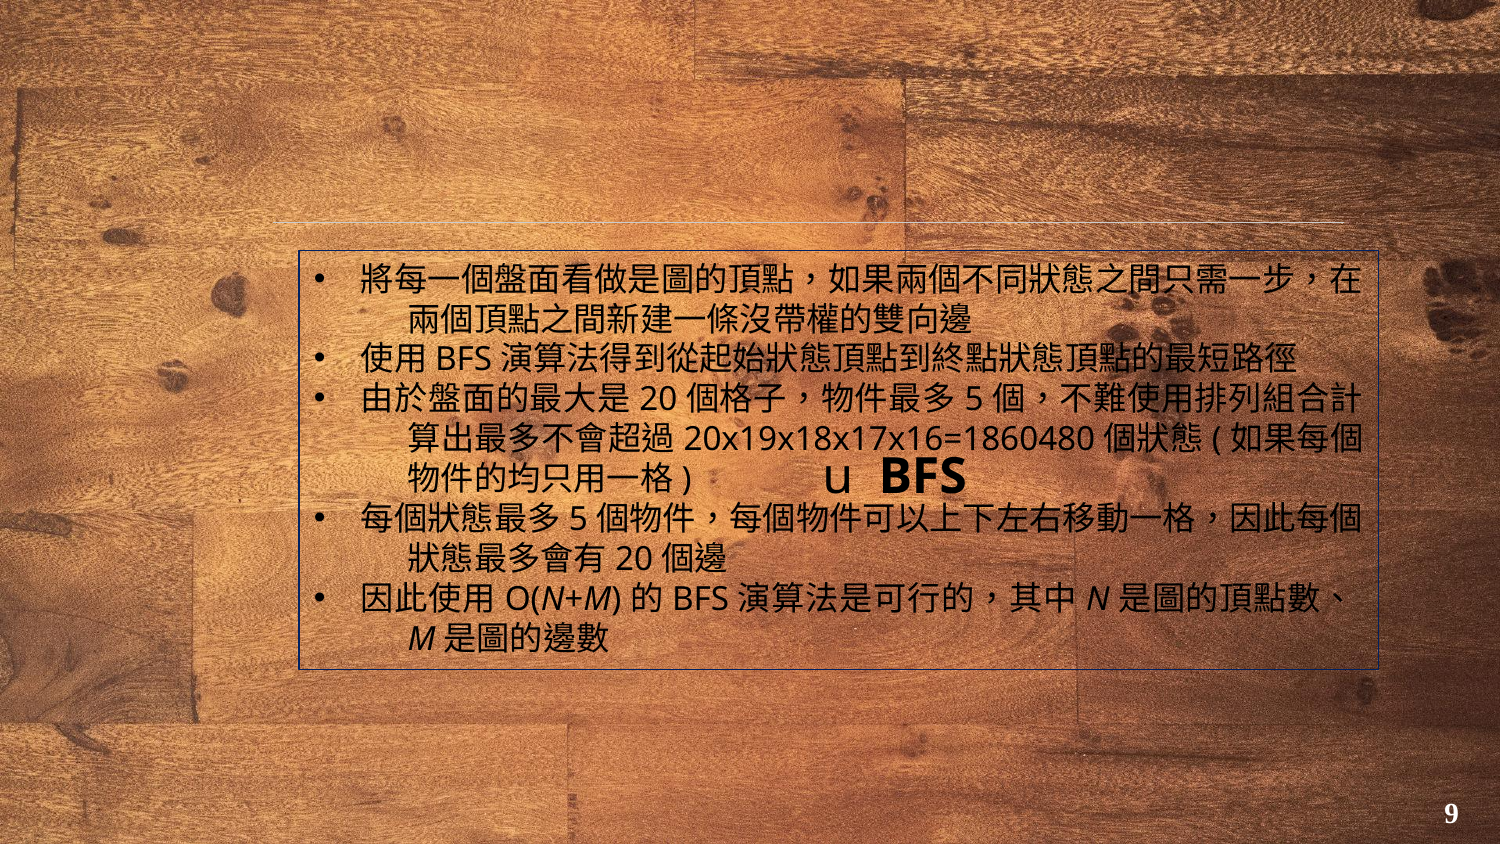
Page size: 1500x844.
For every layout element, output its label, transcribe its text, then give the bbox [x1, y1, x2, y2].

text_box 將每一個盤面看做是圖的頂點，如果兩個不同狀態之間只需一步，在兩個頂點之間新建一條沒帶權的雙向邊 使用BFS演算法得到從起始狀態頂點到終點狀態頂點的最短路徑 由於盤面的最大是20個格子，物件最多5個，不難使用排列組合計算出最多不會超過20x19x18x17x16=1860480個狀態(如果每個物件的均只用一格) 每個狀態最多5個物件，每個物件可以上下左右移動一格，因此每個狀態最多會有20個邊 因此使用O(N+M)的BFS演算法是可行的，其中N是圖的頂點數、M是圖的邊數 [298, 250, 1379, 670]
title BFS [255, 117, 1341, 233]
slide_number 9 [1429, 779, 1500, 844]
